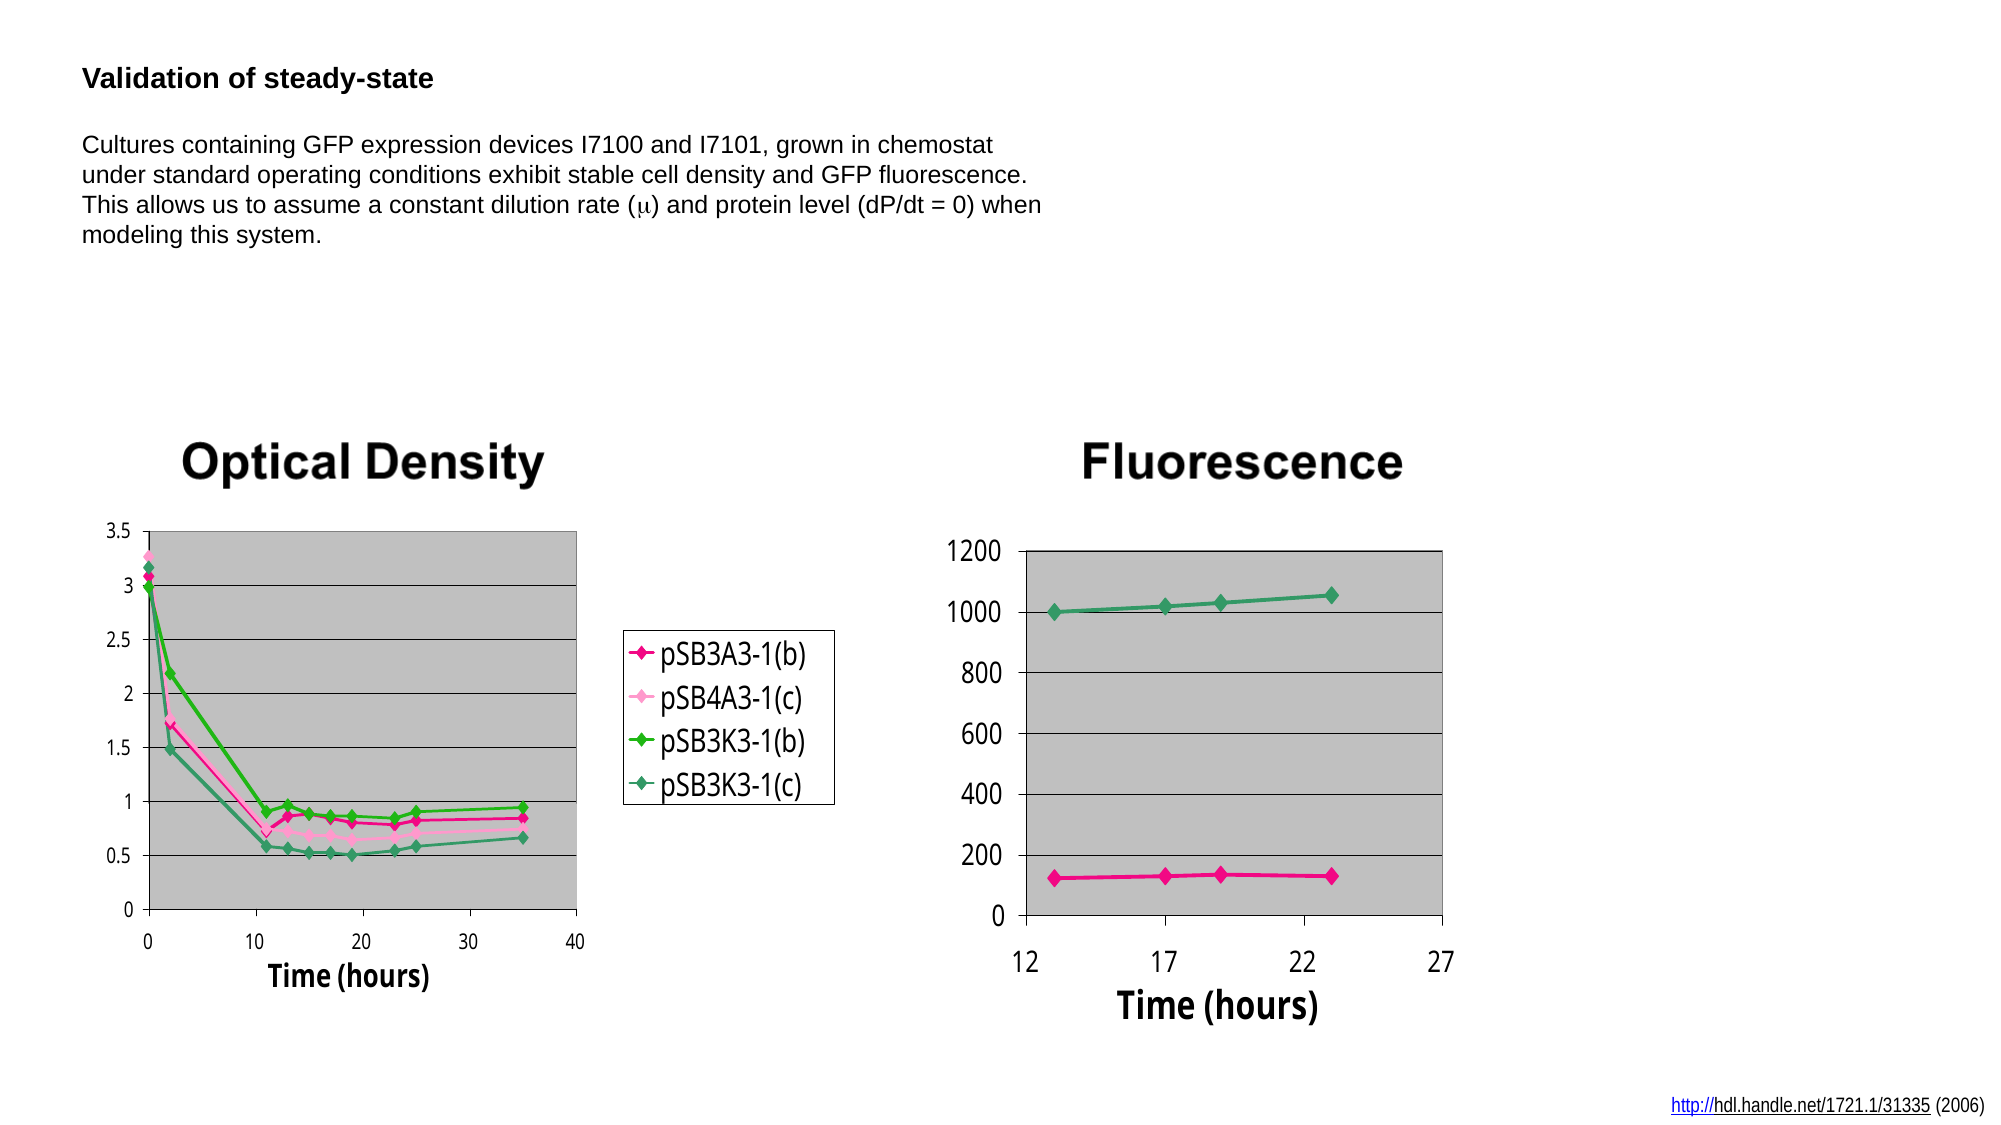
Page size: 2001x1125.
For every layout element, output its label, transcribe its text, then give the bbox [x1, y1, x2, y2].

text_box http://hdl.handle.net/1721.1/31335 (2006) [1652, 1084, 2000, 1125]
text_box Validation of steady-state Cultures containing GFP expression devices I7100 and I7101, grown in chemostat under standard operating conditions exhibit stable cell density and GFP fluorescence. This allows us to assume a constant dilution rate () and protein level (dP/dt = 0) when modeling this system. [67, 51, 1068, 316]
picture [66, 408, 1976, 1044]
